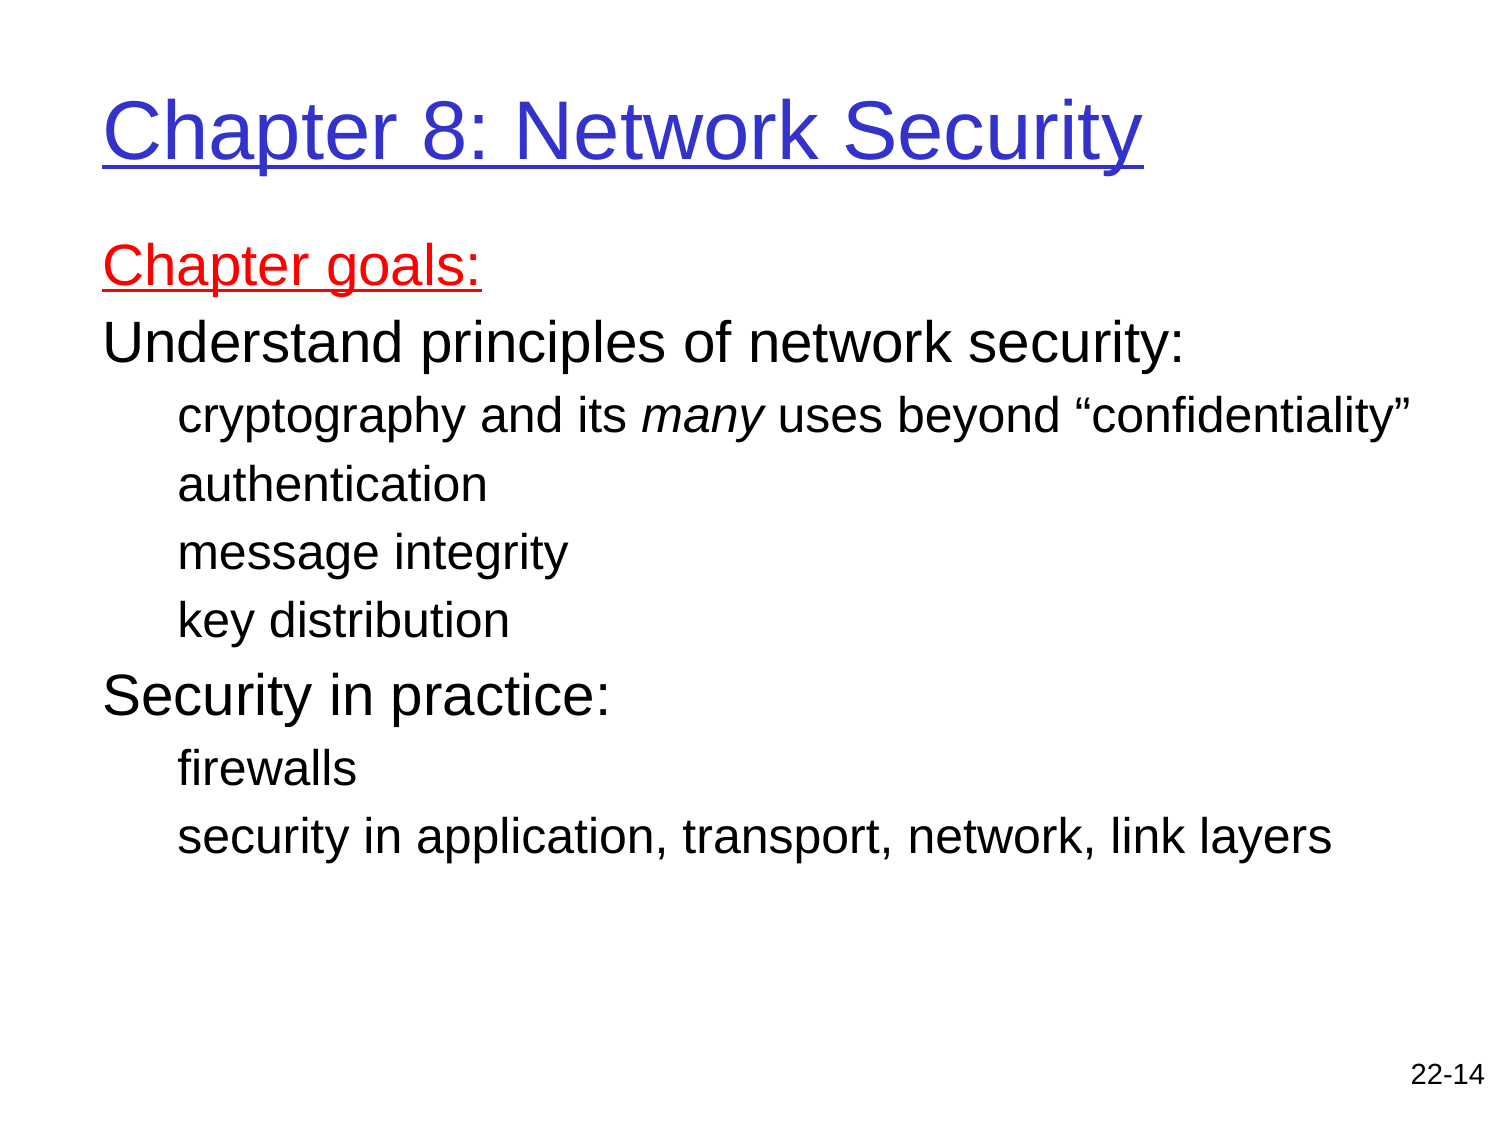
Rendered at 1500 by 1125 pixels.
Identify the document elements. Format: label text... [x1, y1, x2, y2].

title Chapter 8: Network Security [87, 37, 1363, 224]
list Chapter goals: Understand principles of network security: cryptography and its many uses beyond “confidentiality” authentication message integrity key distribution Security in practice: firewalls security in application, transport, network, link layers [87, 224, 1453, 1041]
